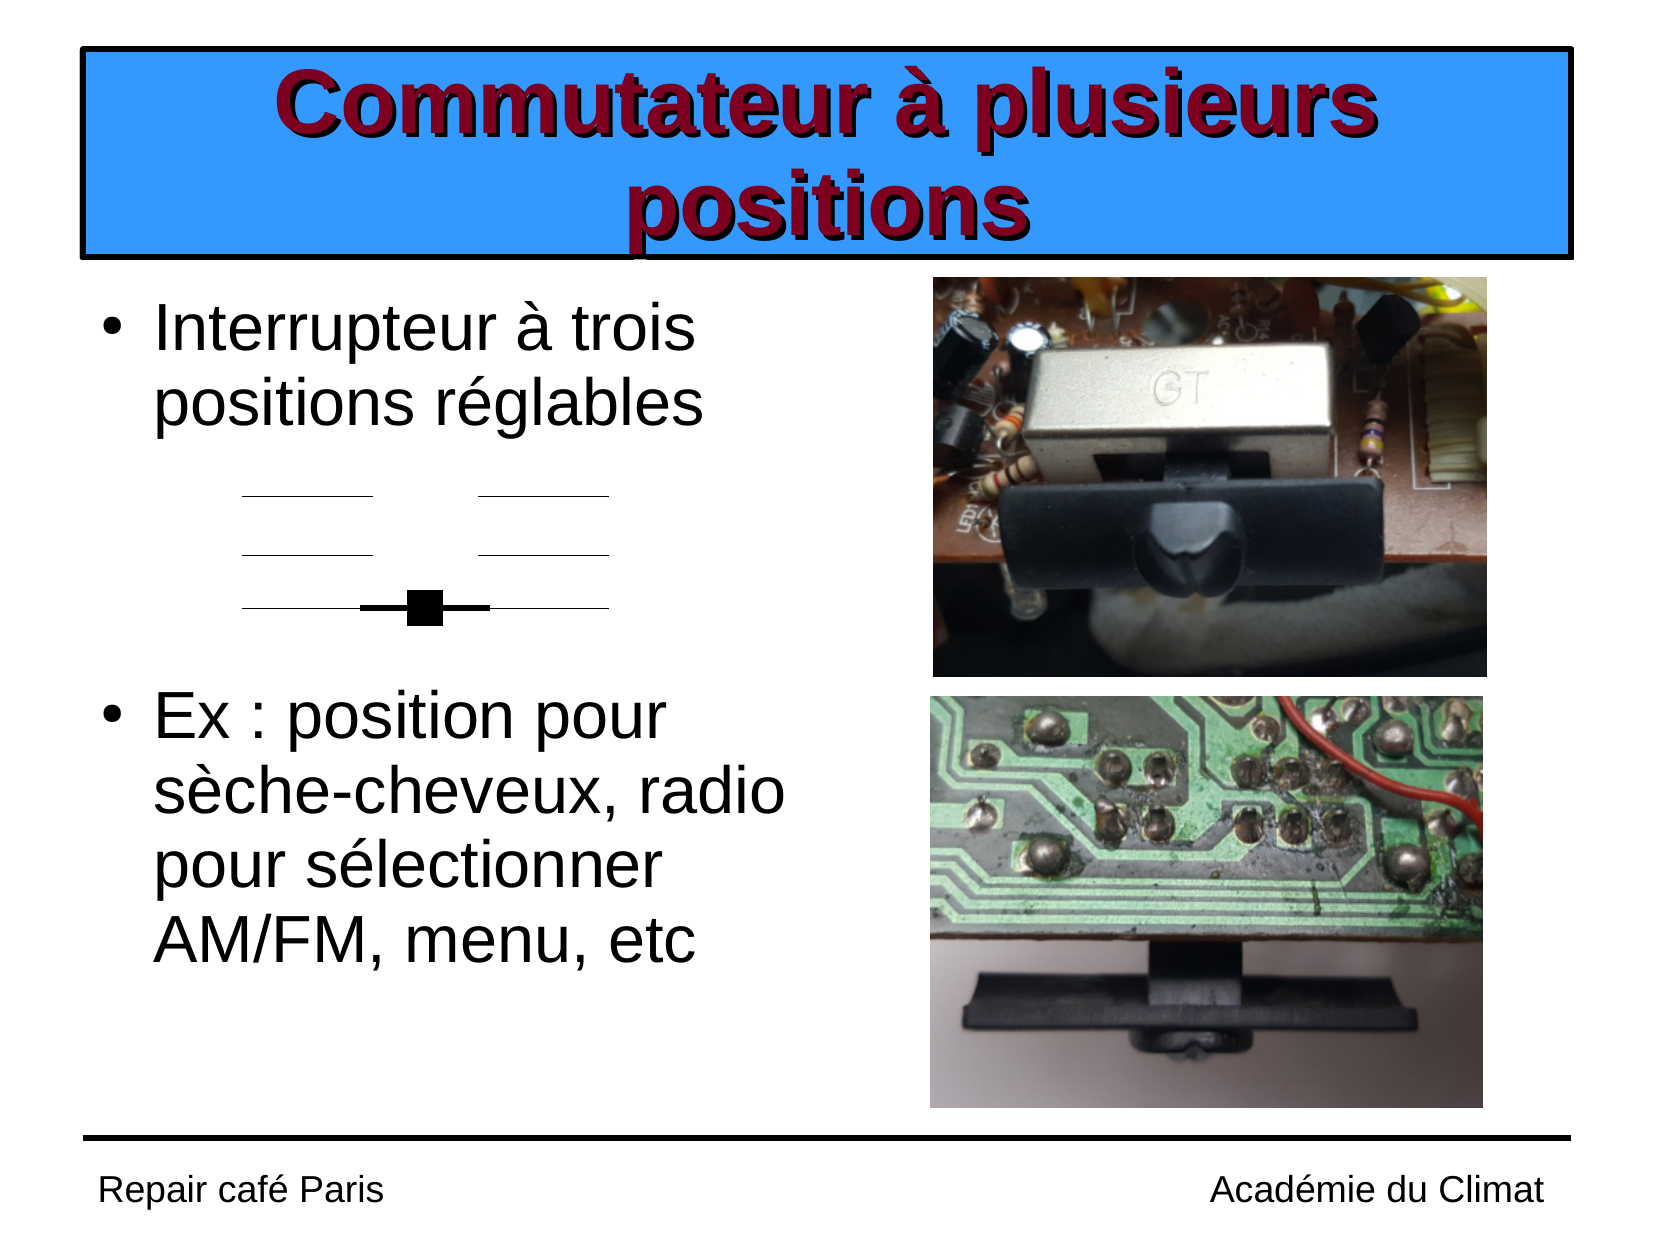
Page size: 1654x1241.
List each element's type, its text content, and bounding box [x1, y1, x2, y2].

text_box Repair café Paris Académie du Climat [82, 1161, 1571, 1219]
text_box [407, 590, 443, 626]
picture [933, 277, 1487, 677]
list Interrupteur à trois positions réglables Ex : position pour sèche-cheveux, radio pour sélectionner AM/FM, menu, etc [82, 290, 809, 1109]
title Commutateur à plusieurs positions [82, 49, 1571, 257]
picture [930, 696, 1483, 1108]
